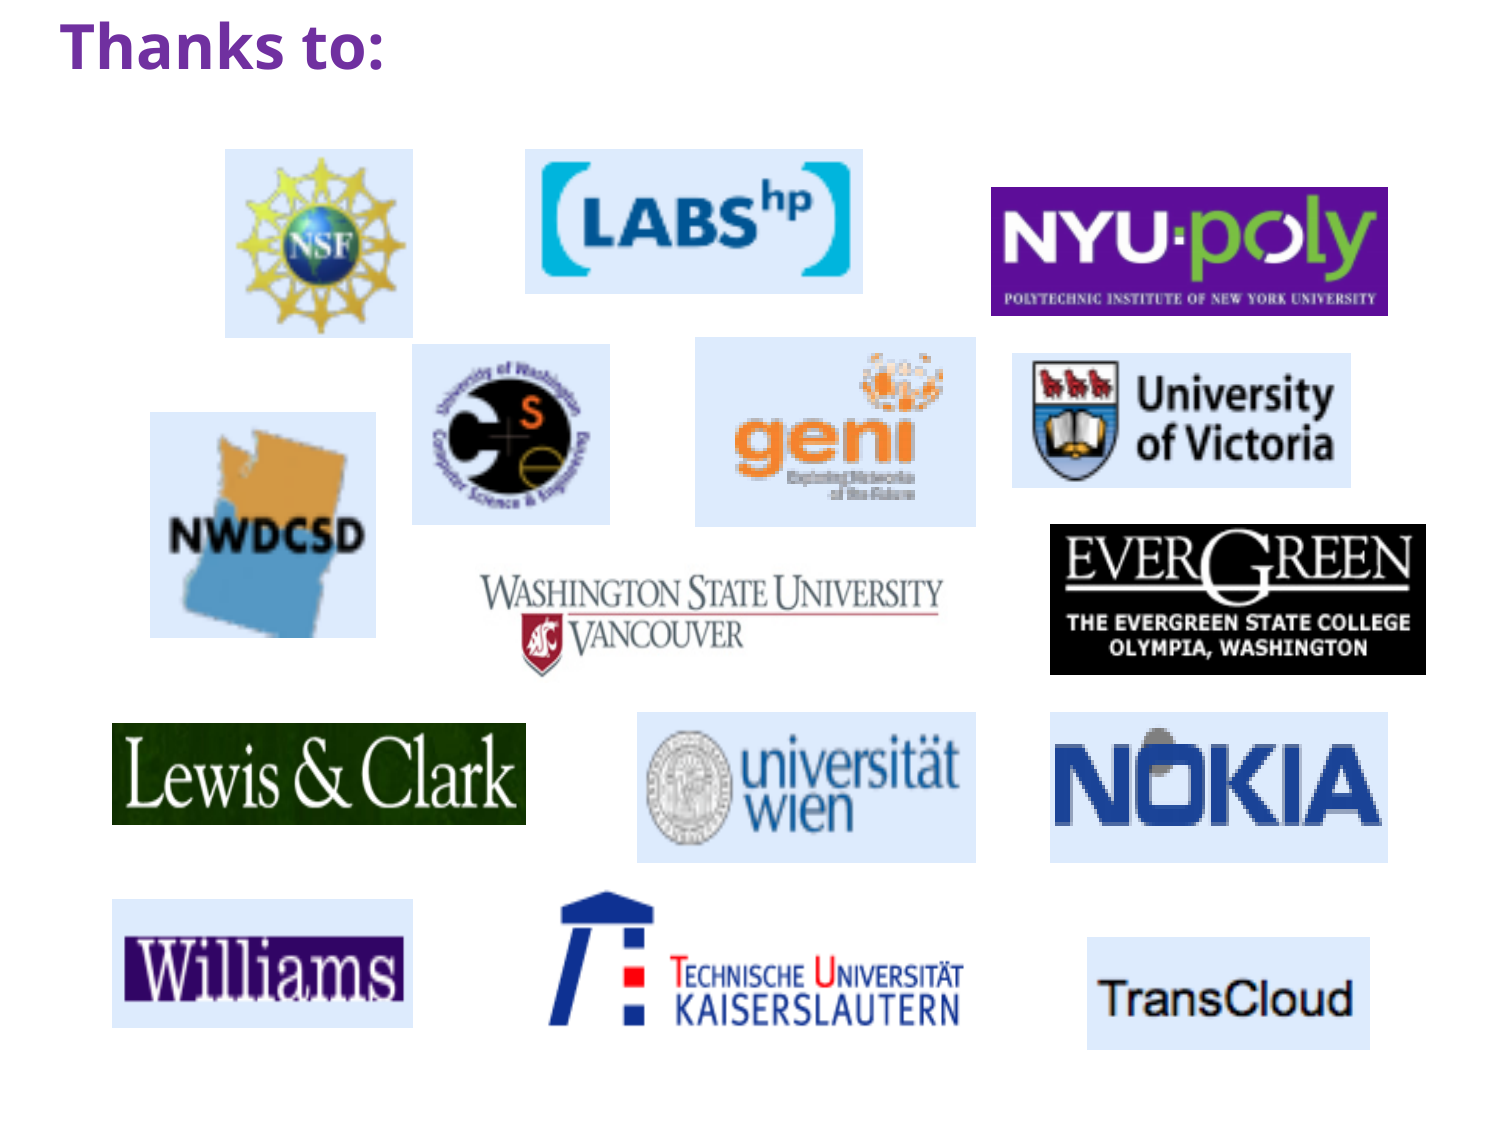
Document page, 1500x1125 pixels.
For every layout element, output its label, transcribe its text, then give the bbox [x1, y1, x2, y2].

picture [531, 881, 976, 1051]
picture [1087, 937, 1370, 1051]
picture [637, 712, 976, 863]
picture [1050, 712, 1388, 863]
picture [225, 149, 413, 338]
picture [1050, 524, 1426, 676]
picture [150, 412, 376, 638]
picture [525, 149, 863, 294]
title Thanks to: [45, 0, 1321, 188]
picture [112, 723, 526, 826]
picture [991, 187, 1388, 316]
picture [112, 899, 413, 1028]
picture [695, 337, 976, 527]
picture [475, 562, 951, 683]
picture [412, 344, 610, 526]
picture [1012, 353, 1351, 488]
